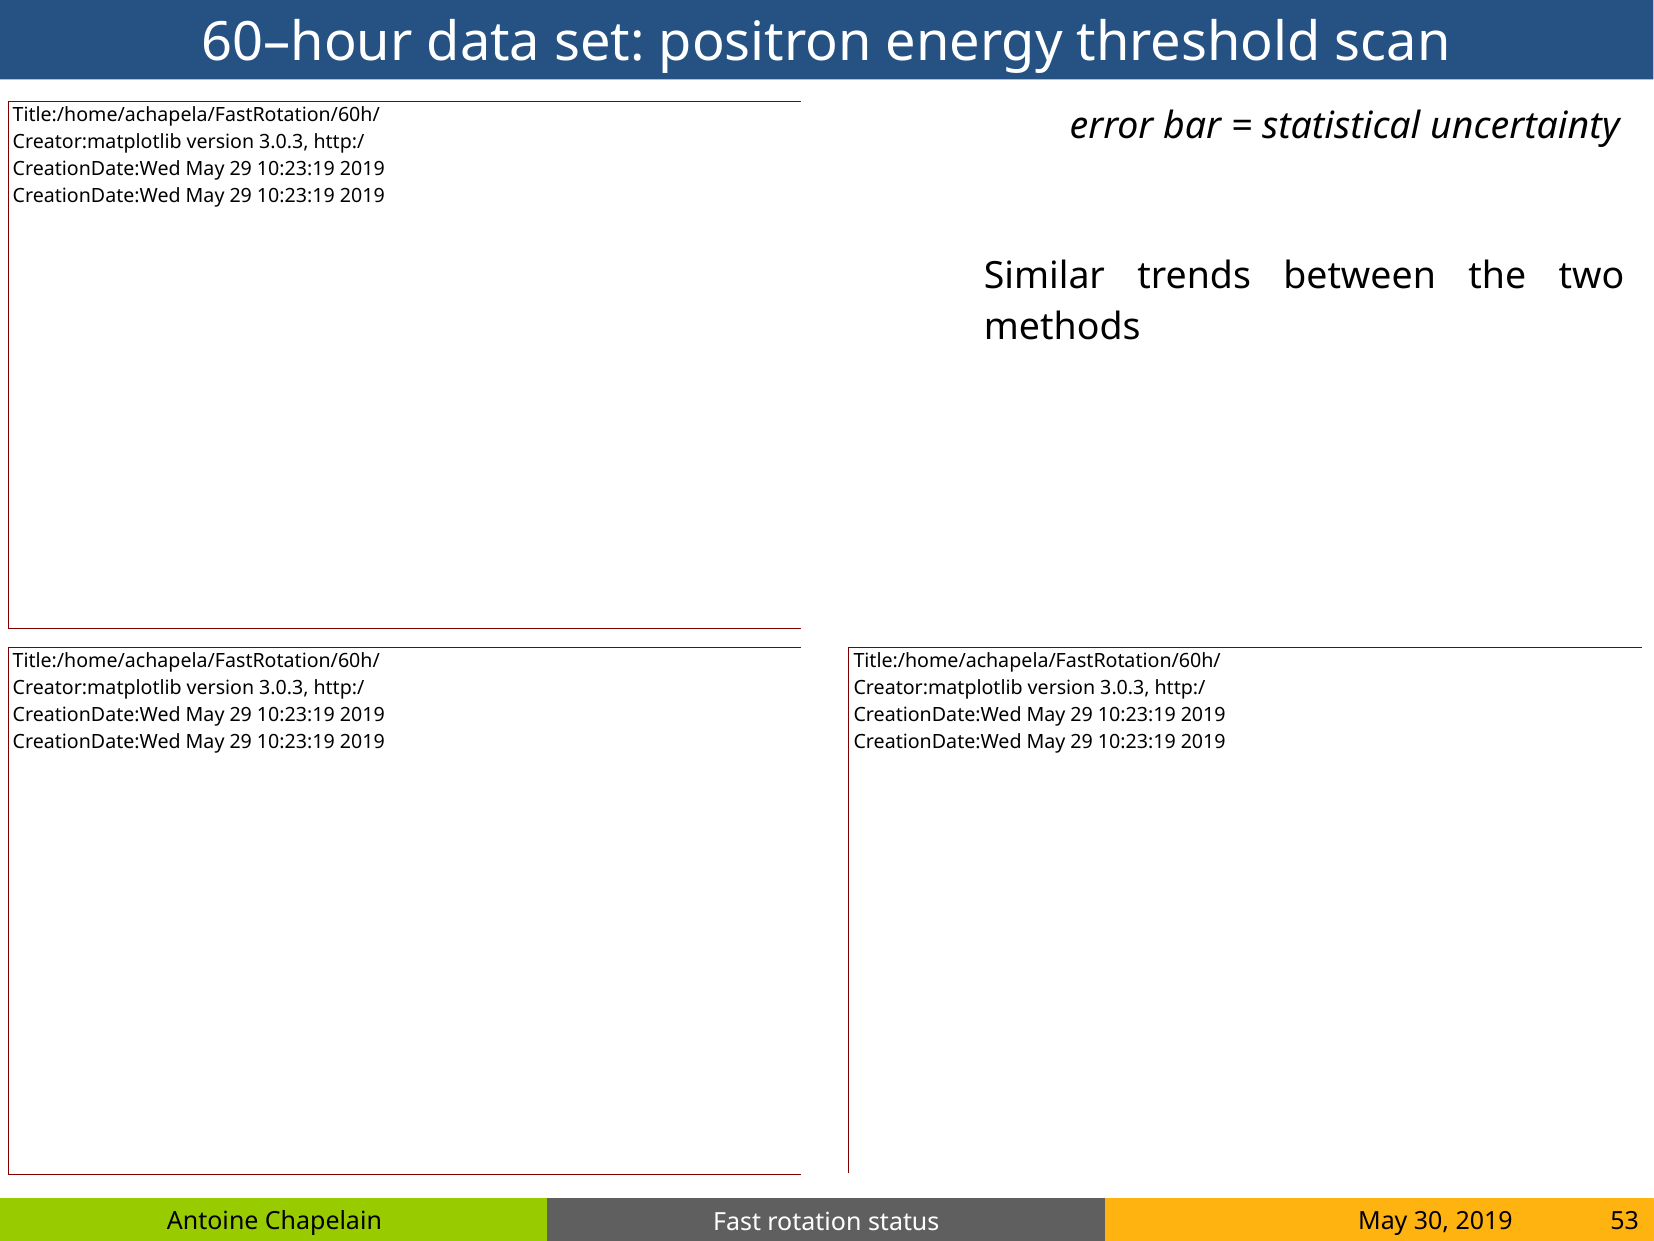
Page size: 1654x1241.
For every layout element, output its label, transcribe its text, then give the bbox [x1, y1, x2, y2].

text_box Similar trends between the two methods [969, 241, 1640, 431]
picture [6, 645, 801, 1175]
picture [6, 99, 801, 629]
picture [847, 645, 1642, 1173]
text_box error bar = statistical uncertainty [810, 91, 1636, 151]
title 60–hour data set: positron energy threshold scan [0, 0, 1654, 80]
